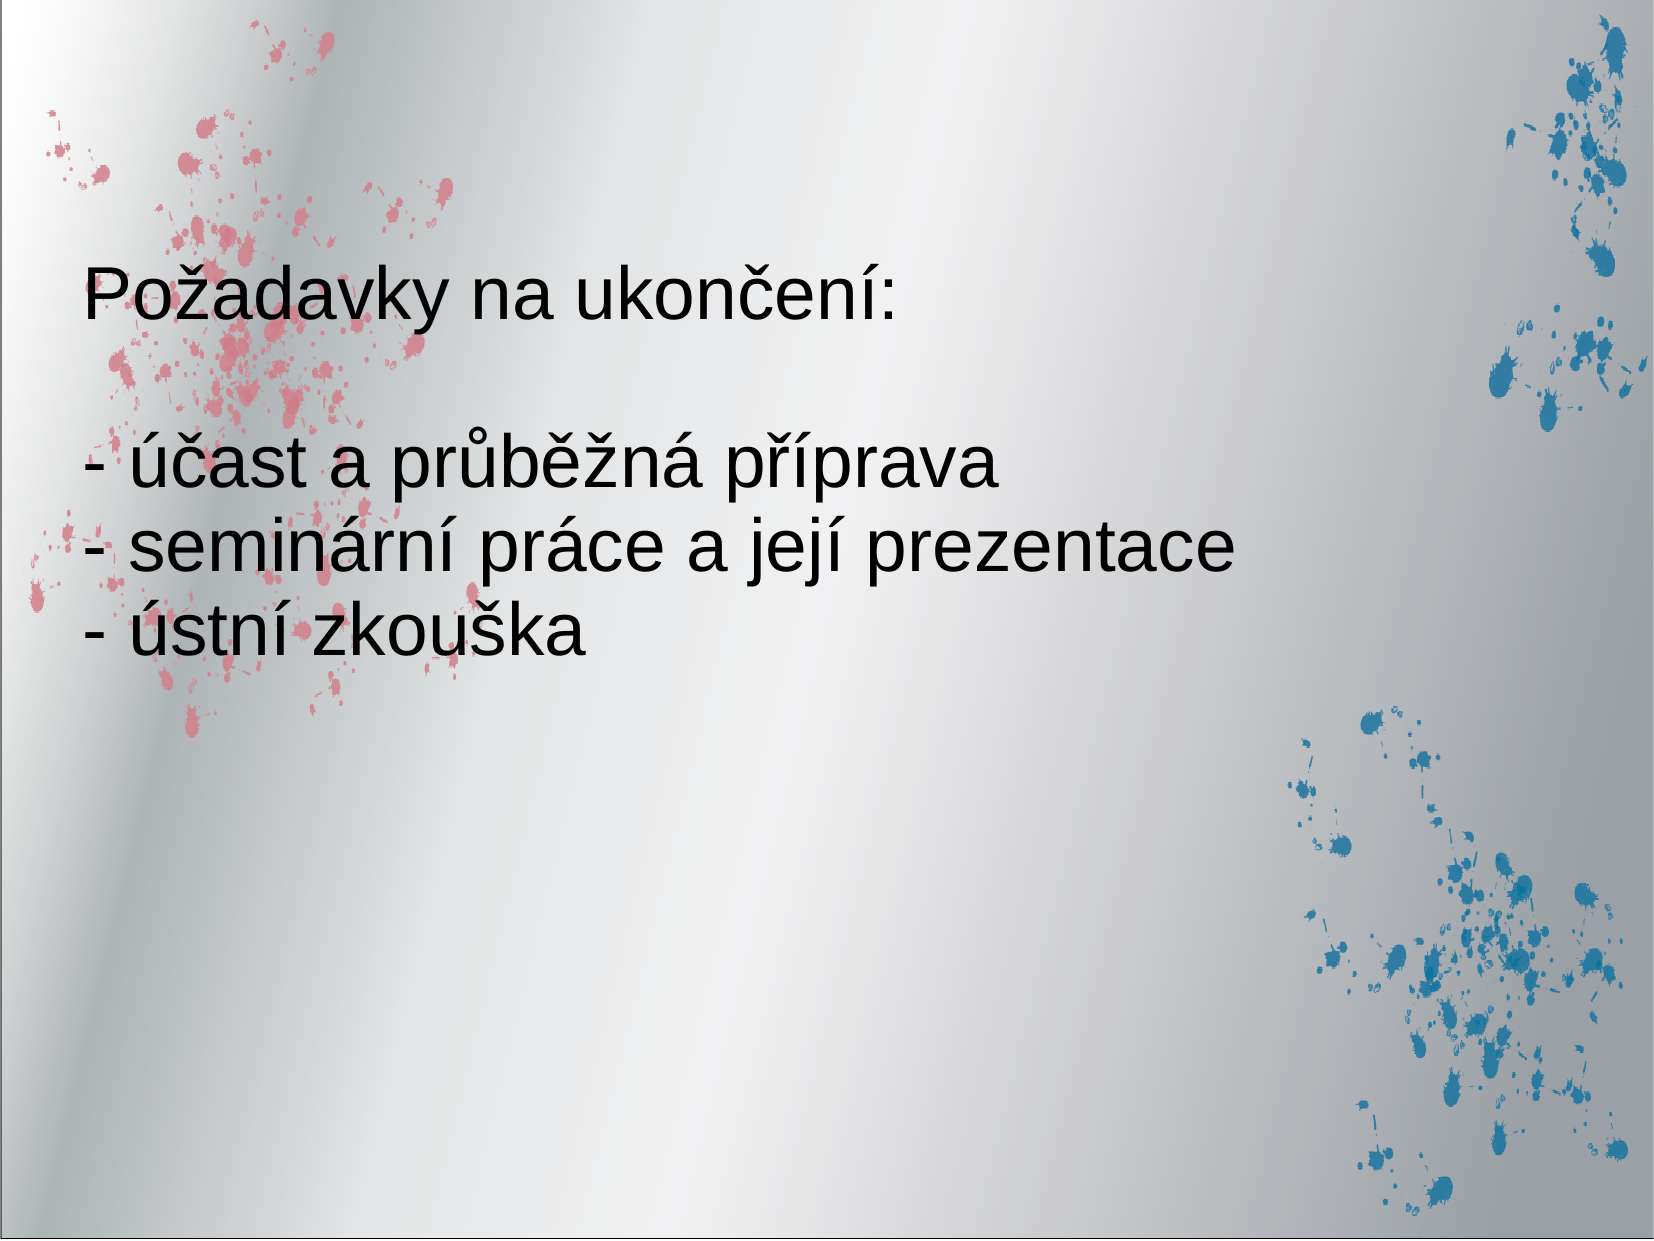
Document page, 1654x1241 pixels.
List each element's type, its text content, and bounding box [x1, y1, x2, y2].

list [82, 290, 1571, 1109]
title Požadavky na ukončení: - účast a průběžná příprava - seminární práce a její prezentace - ústní zkouška [82, 49, 1571, 290]
picture [0, 0, 1654, 1241]
